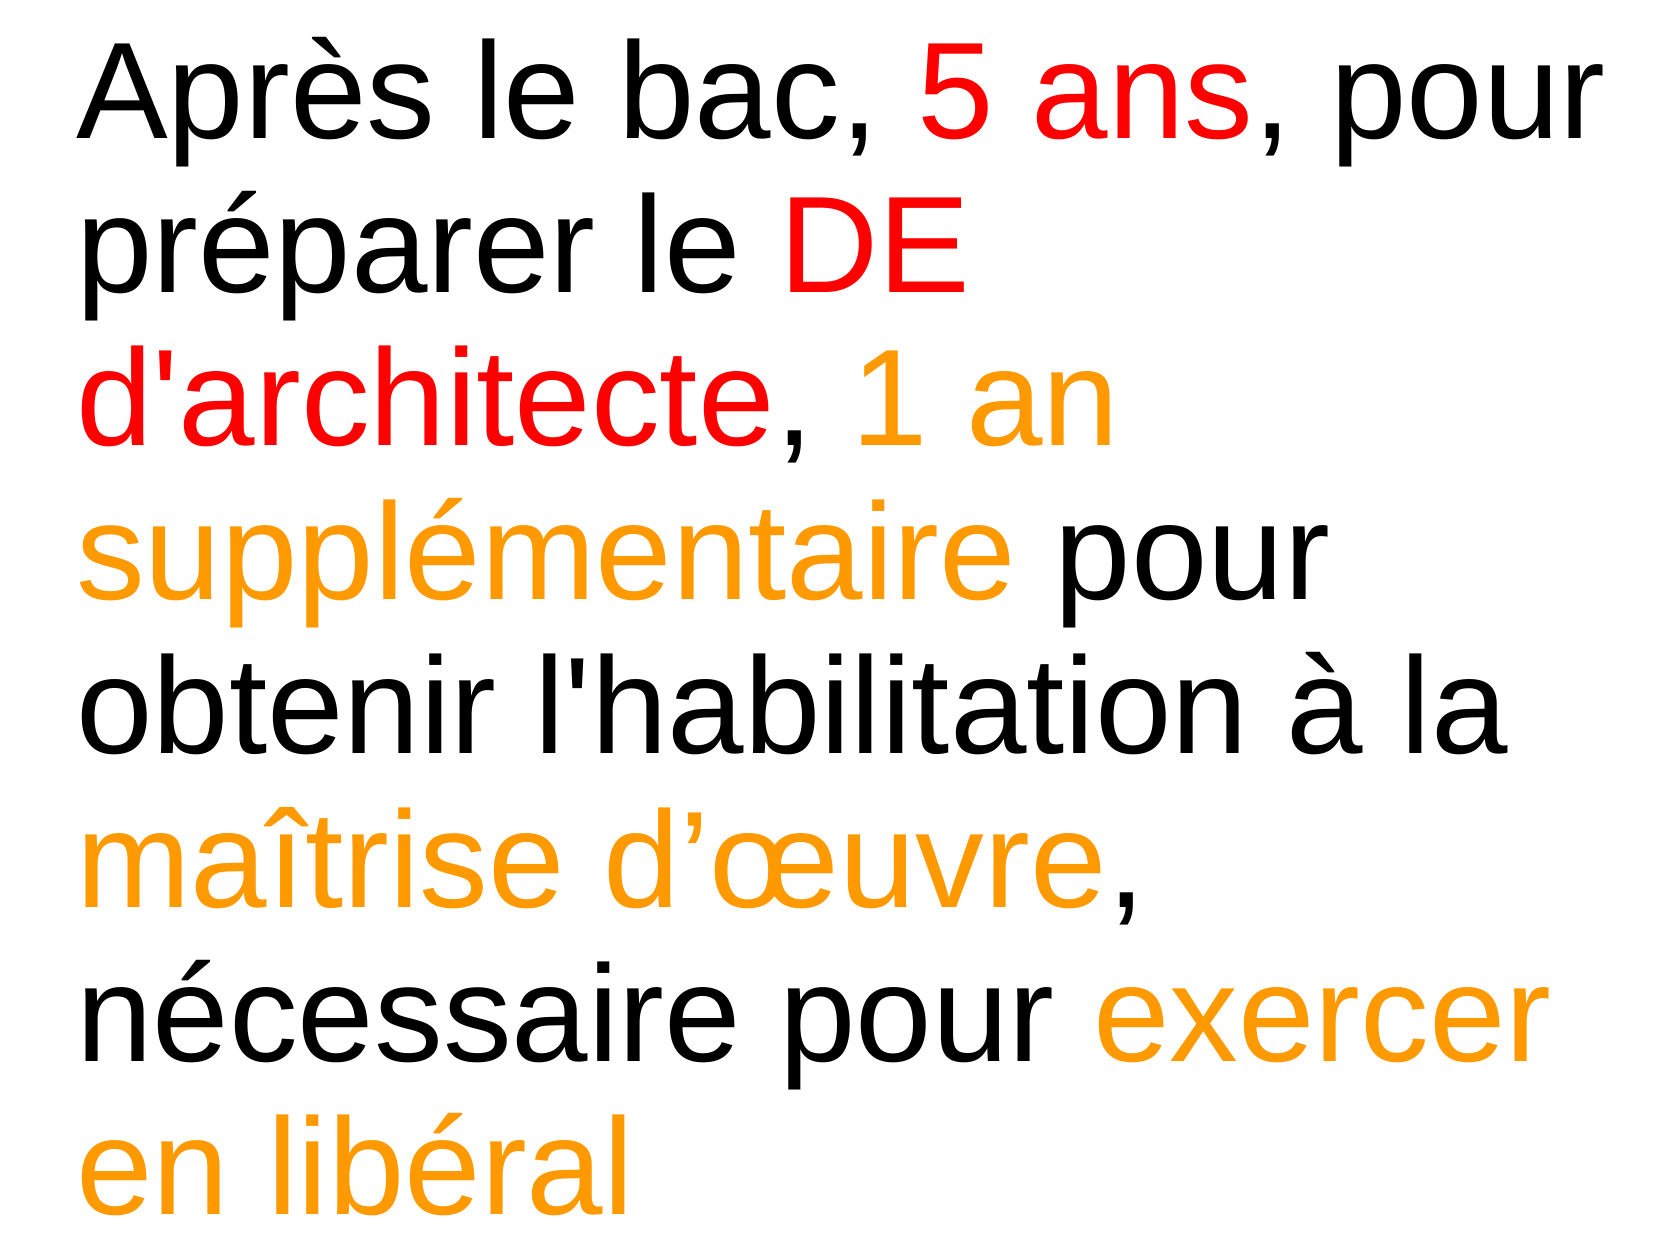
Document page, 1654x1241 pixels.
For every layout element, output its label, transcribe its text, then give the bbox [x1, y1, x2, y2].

text_box Après le bac, 5 ans, pour préparer le DE d'architecte, 1 an supplémentaire pour obtenir l'habilitation à la maîtrise d’œuvre, nécessaire pour exercer en libéral [61, 6, 1642, 1241]
